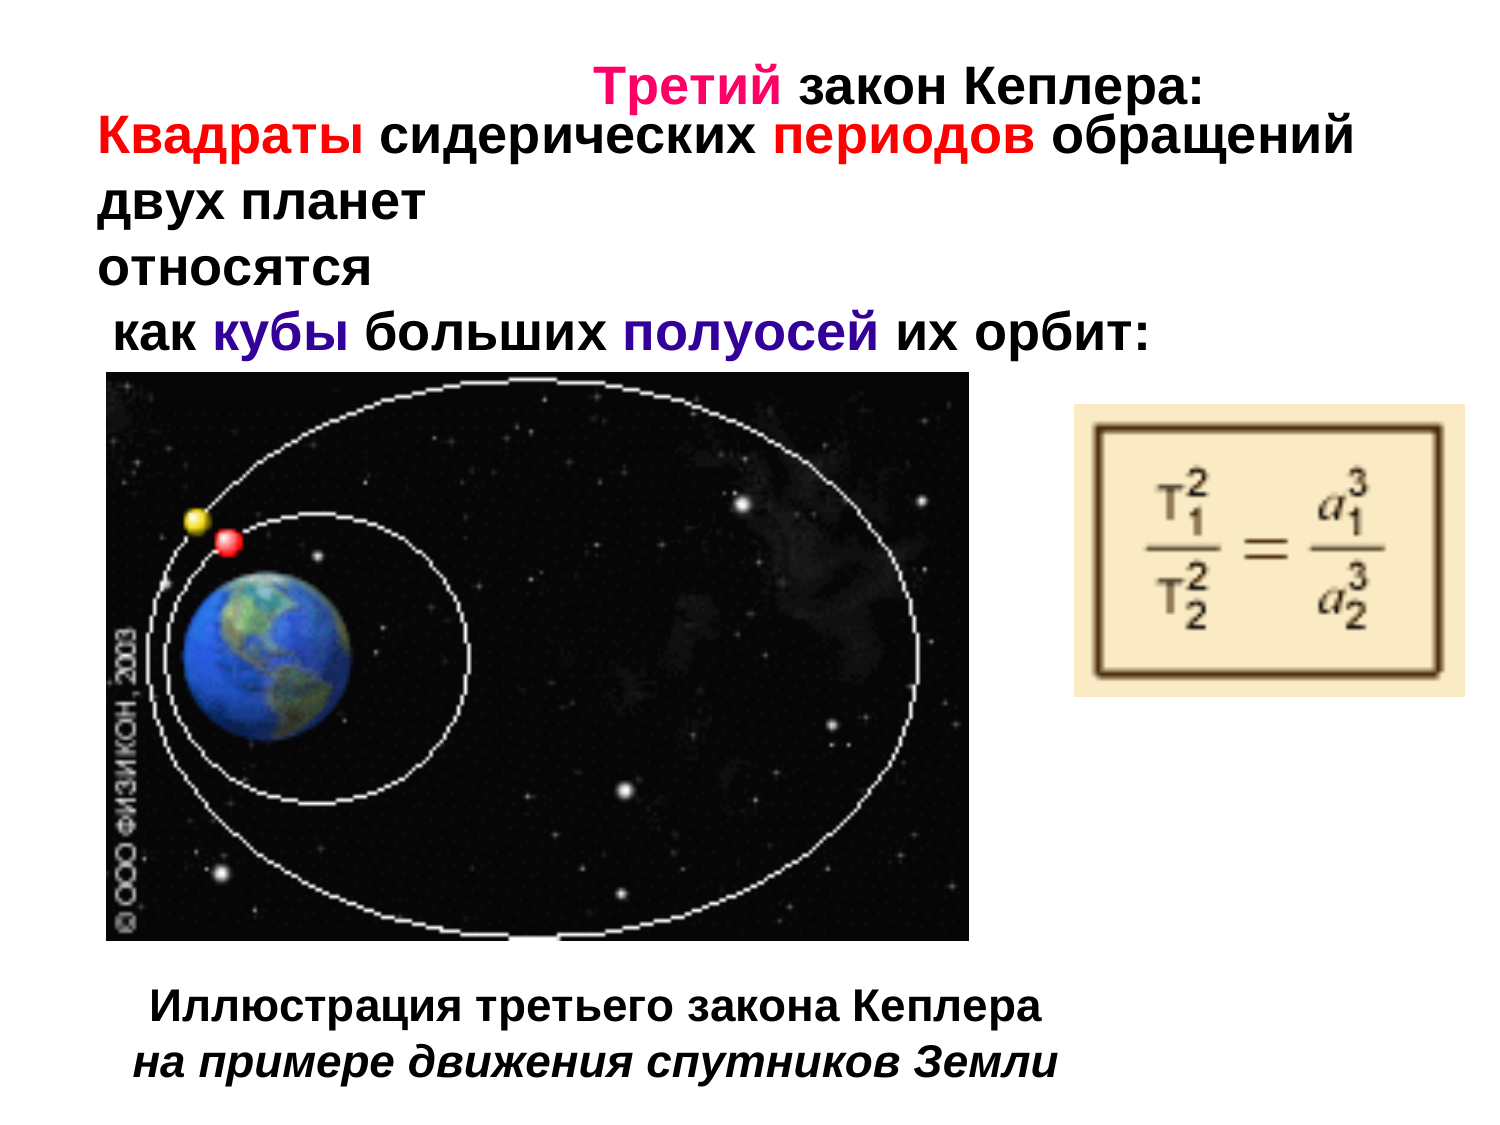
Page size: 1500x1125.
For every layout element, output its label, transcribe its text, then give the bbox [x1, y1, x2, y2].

text_box Квадраты сидерических периодов обращений двух планет относятся как кубы больших полуосей их орбит: [82, 188, 1500, 272]
text_box Третий закон Кеплера: [578, 42, 1394, 124]
picture [106, 372, 969, 941]
text_box Иллюстрация третьего закона Кеплера на примере движения спутников Земли [70, 968, 1134, 1095]
picture [1074, 404, 1465, 697]
